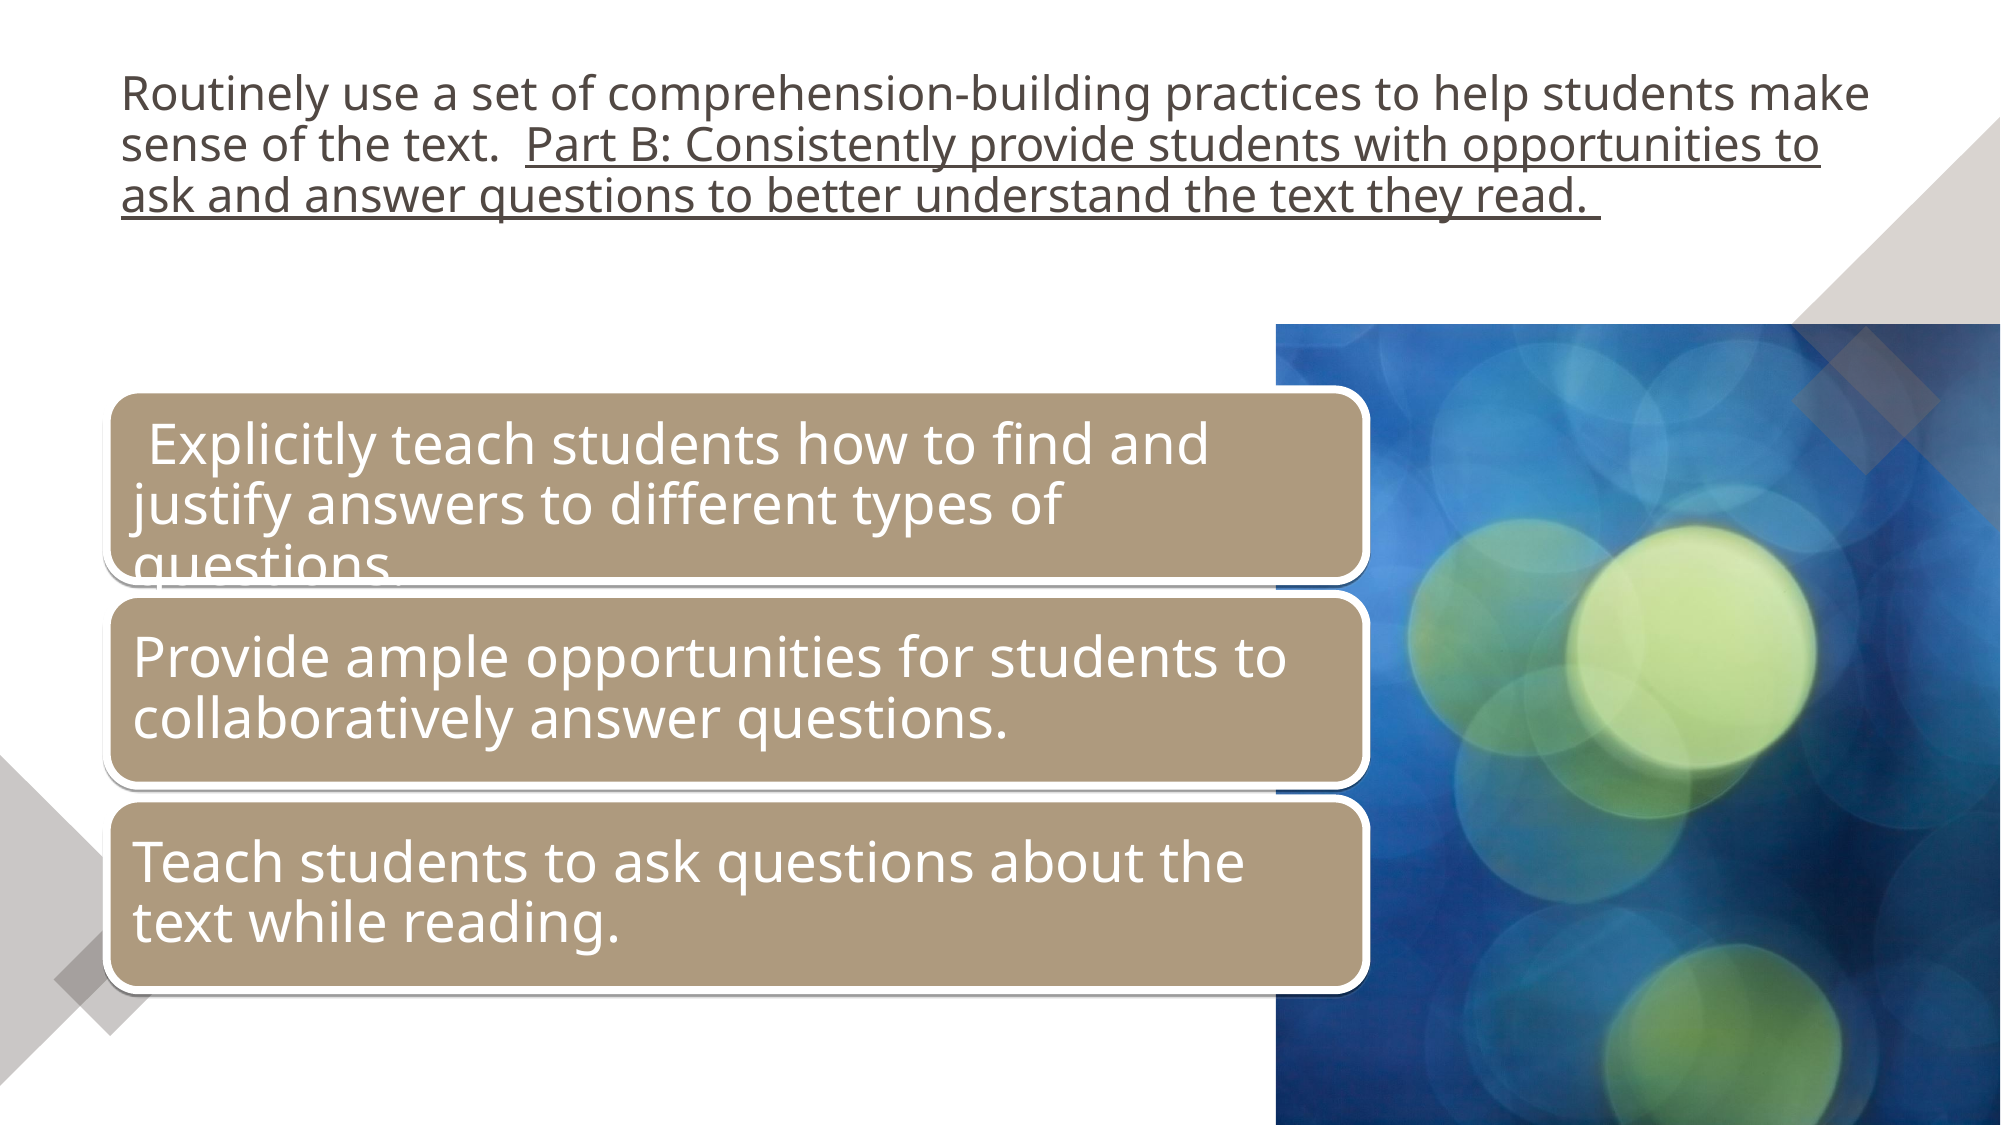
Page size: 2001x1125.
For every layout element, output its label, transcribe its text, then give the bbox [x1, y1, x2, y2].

picture [1275, 324, 2000, 1125]
text_box [0, 0, 2000, 1125]
text_box Provide ample opportunities for students to collaboratively answer questions. [106, 593, 1367, 786]
title Routinely use a set of comprehension-building practices to help students make sense of the text. Part B: Consistently provide students with opportunities to ask and answer questions to better understand the text they read. [105, 52, 1895, 240]
text_box Explicitly teach students how to find and justify answers to different types of questions. [106, 389, 1367, 582]
text_box [162, 582, 1275, 593]
text_box Teach students to ask questions about the text while reading. [106, 798, 1367, 991]
